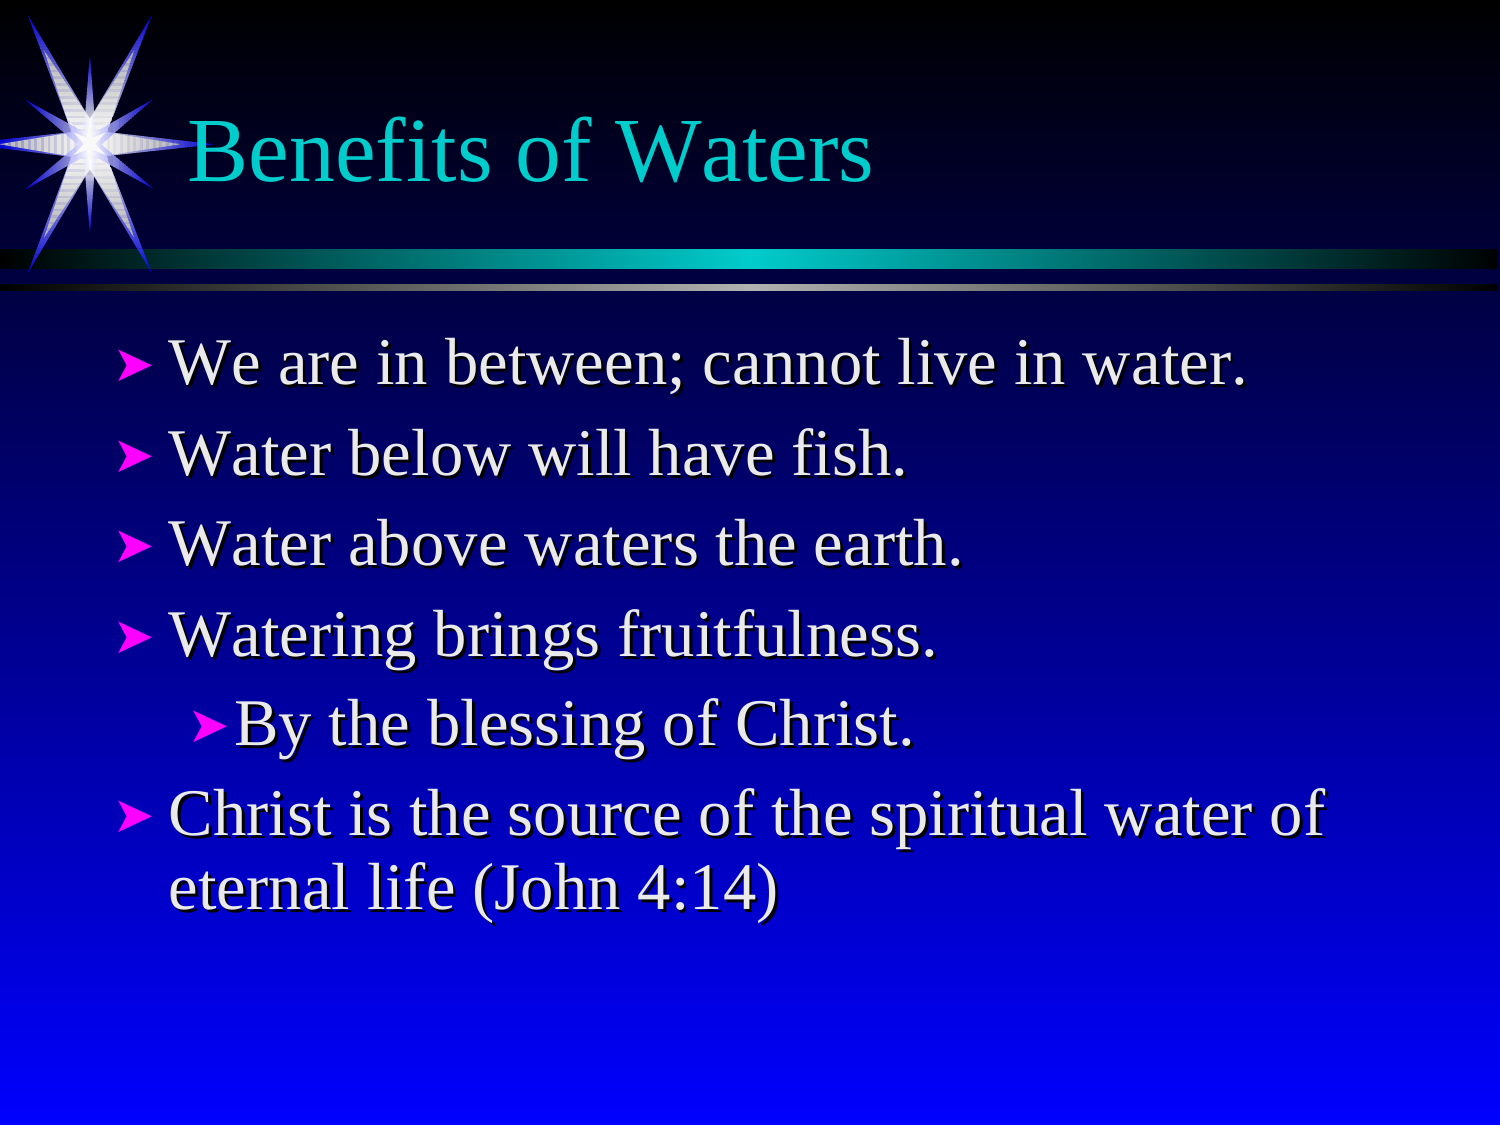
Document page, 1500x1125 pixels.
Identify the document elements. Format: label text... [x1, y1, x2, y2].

list We are in between; cannot live in water. Water below will have fish. Water above waters the earth. Watering brings fruitfulness. By the blessing of Christ. Christ is the source of the spiritual water of eternal life (John 4:14) [112, 324, 1388, 925]
title Benefits of Waters [187, 56, 1463, 244]
